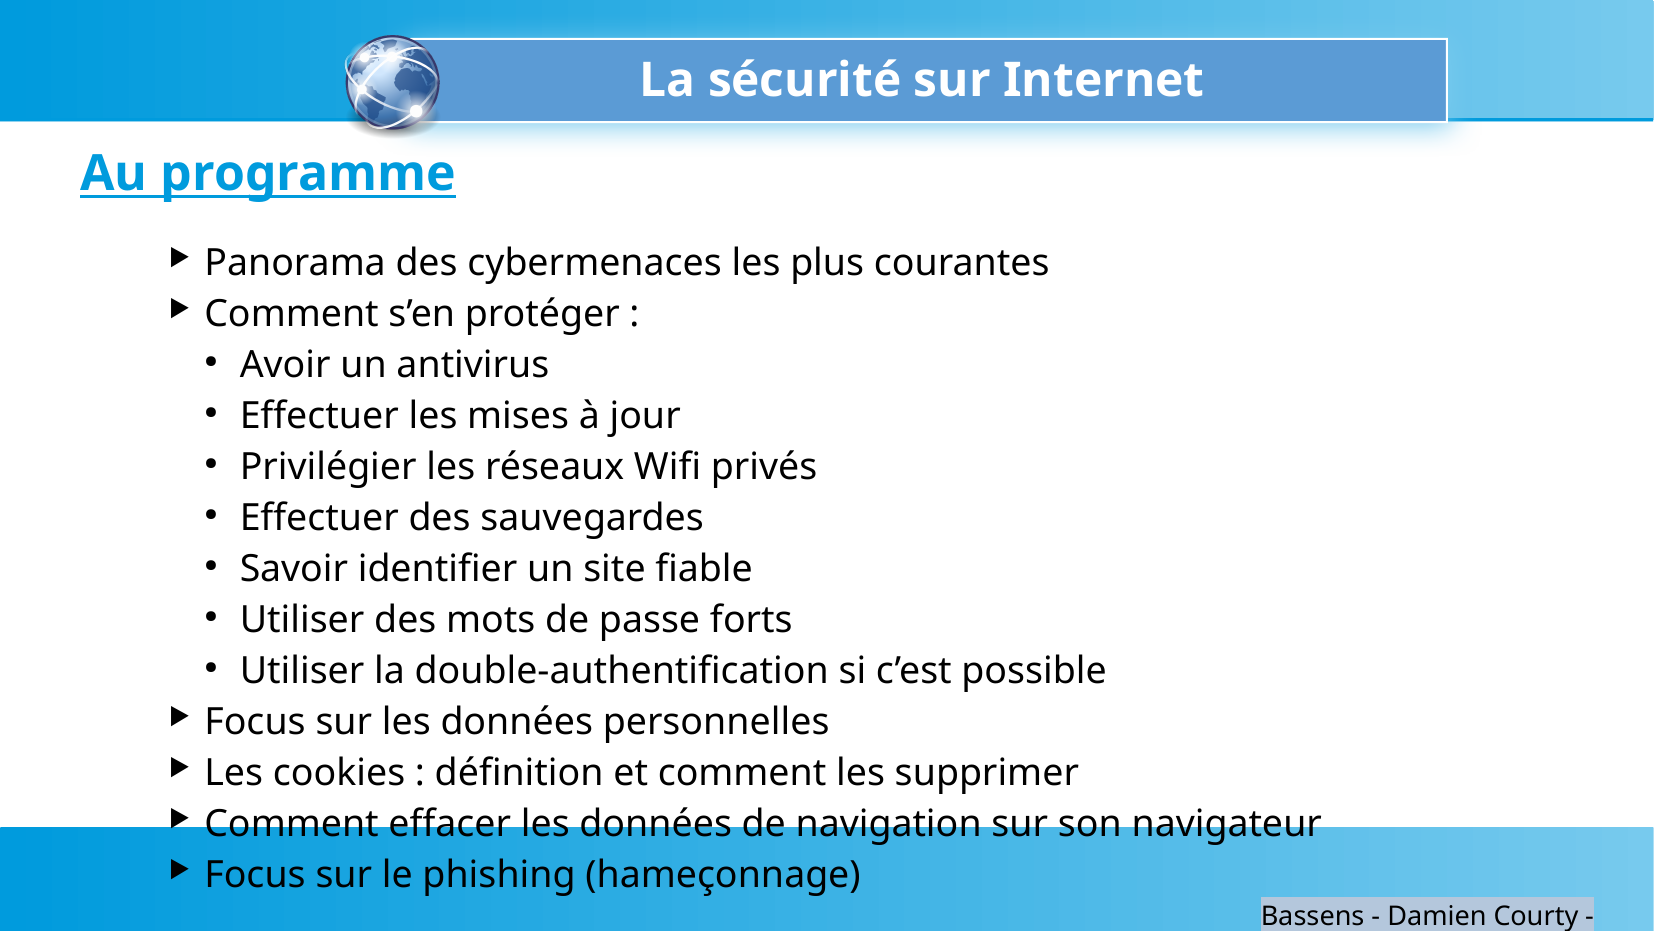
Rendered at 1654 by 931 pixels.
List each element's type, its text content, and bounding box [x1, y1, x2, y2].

text_box Panorama des cybermenaces les plus courantes Comment s’en protéger : Avoir un antivirus Effectuer les mises à jour Privilégier les réseaux Wifi privés Effectuer des sauvegardes Savoir identifier un site fiable Utiliser des mots de passe forts Utiliser la double-authentification si c’est possible Focus sur les données personnelles Les cookies : définition et comment les supprimer Comment effacer les données de navigation sur son navigateur Focus sur le phishing (hameçonnage) [154, 227, 1382, 815]
picture [341, 35, 443, 129]
text_box La sécurité sur Internet [443, 38, 1447, 123]
text_box Bassens - Damien Courty - 2024 [1246, 889, 1654, 931]
text_box [47, 112, 509, 228]
text_box Au programme [65, 129, 486, 204]
